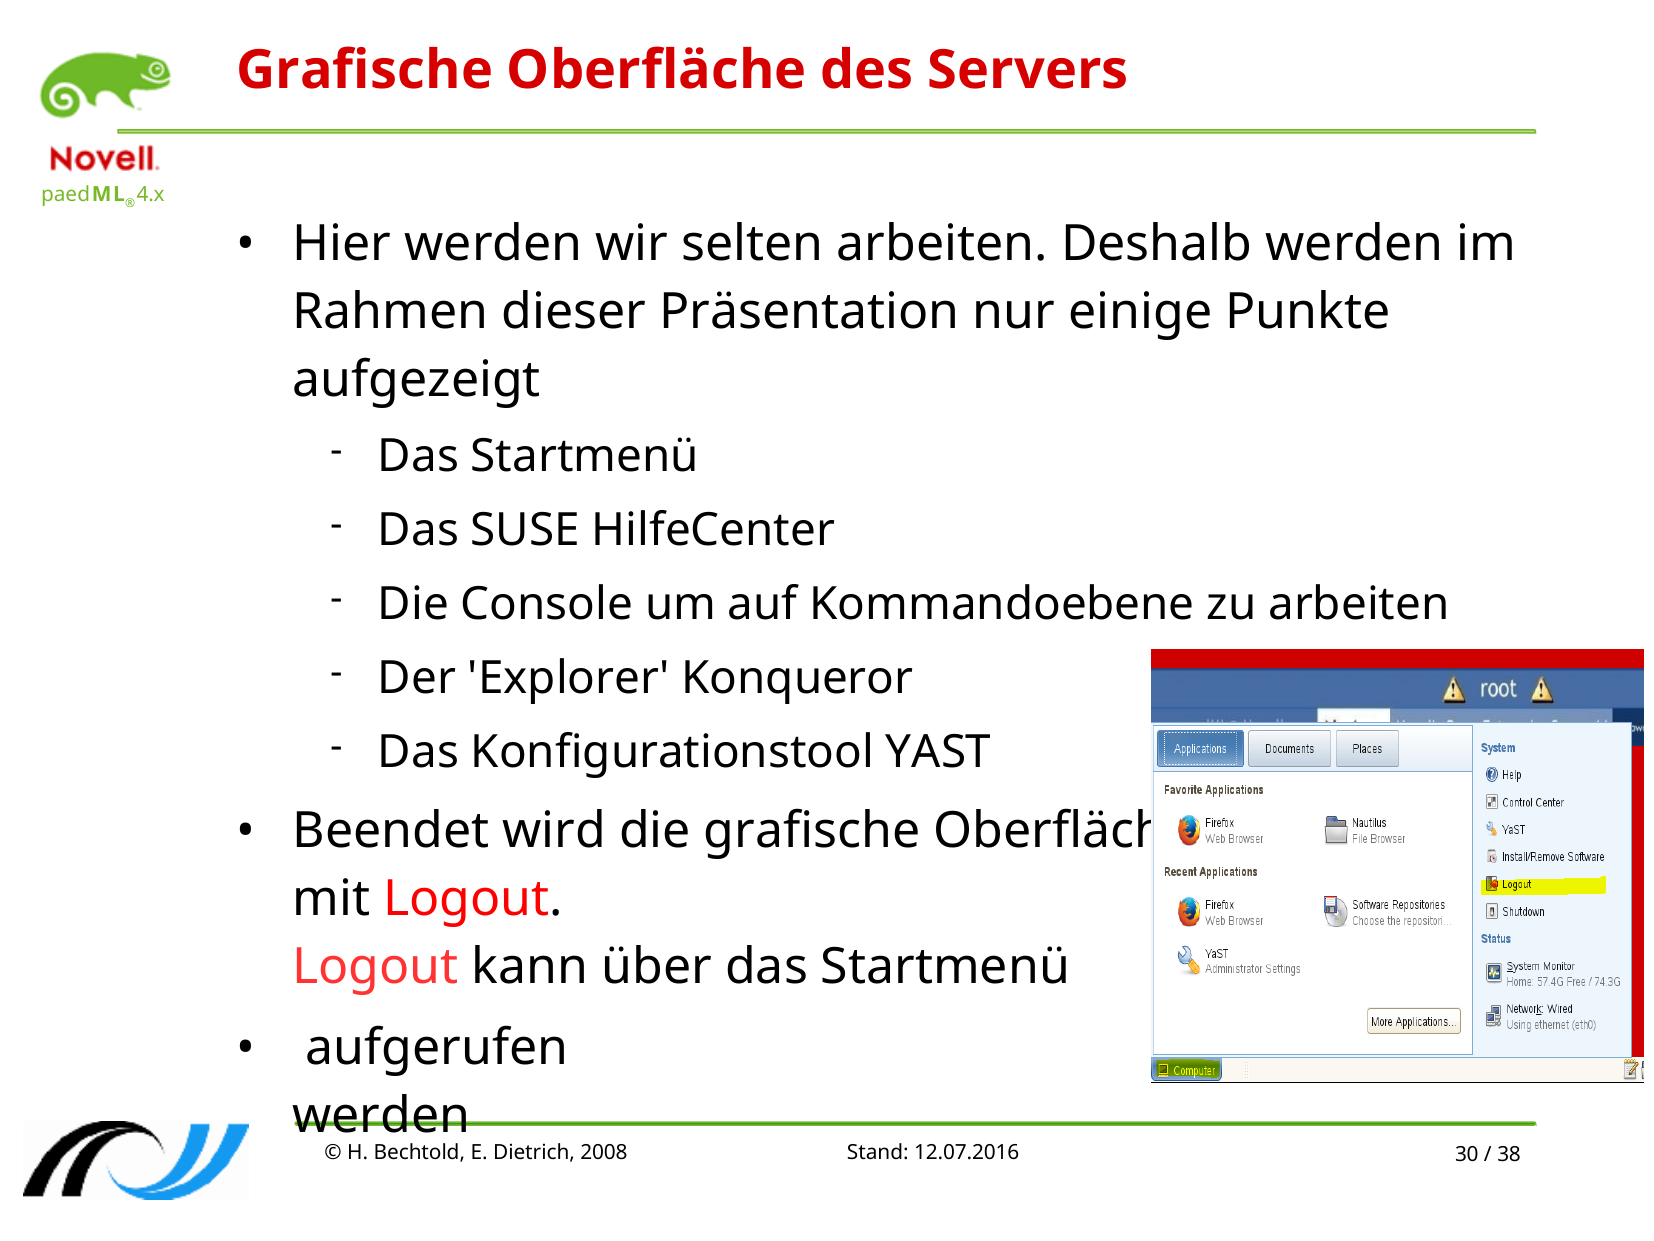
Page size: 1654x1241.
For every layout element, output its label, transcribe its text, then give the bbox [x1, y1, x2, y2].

list Hier werden wir selten arbeiten. Deshalb werden im Rahmen dieser Präsentation nur einige Punkte aufgezeigt Das Startmenü Das SUSE HilfeCenter Die Console um auf Kommandoebene zu arbeiten Der 'Explorer' Konqueror Das Konfigurationstool YAST Beendet wird die grafische Oberfläche mit Logout. Logout kann über das Startmenü aufgerufen werden [236, 206, 1565, 1063]
picture [26, 35, 184, 193]
picture [1151, 649, 1644, 1083]
picture [23, 1121, 249, 1200]
title Grafische Oberfläche des Servers [236, 17, 1536, 119]
